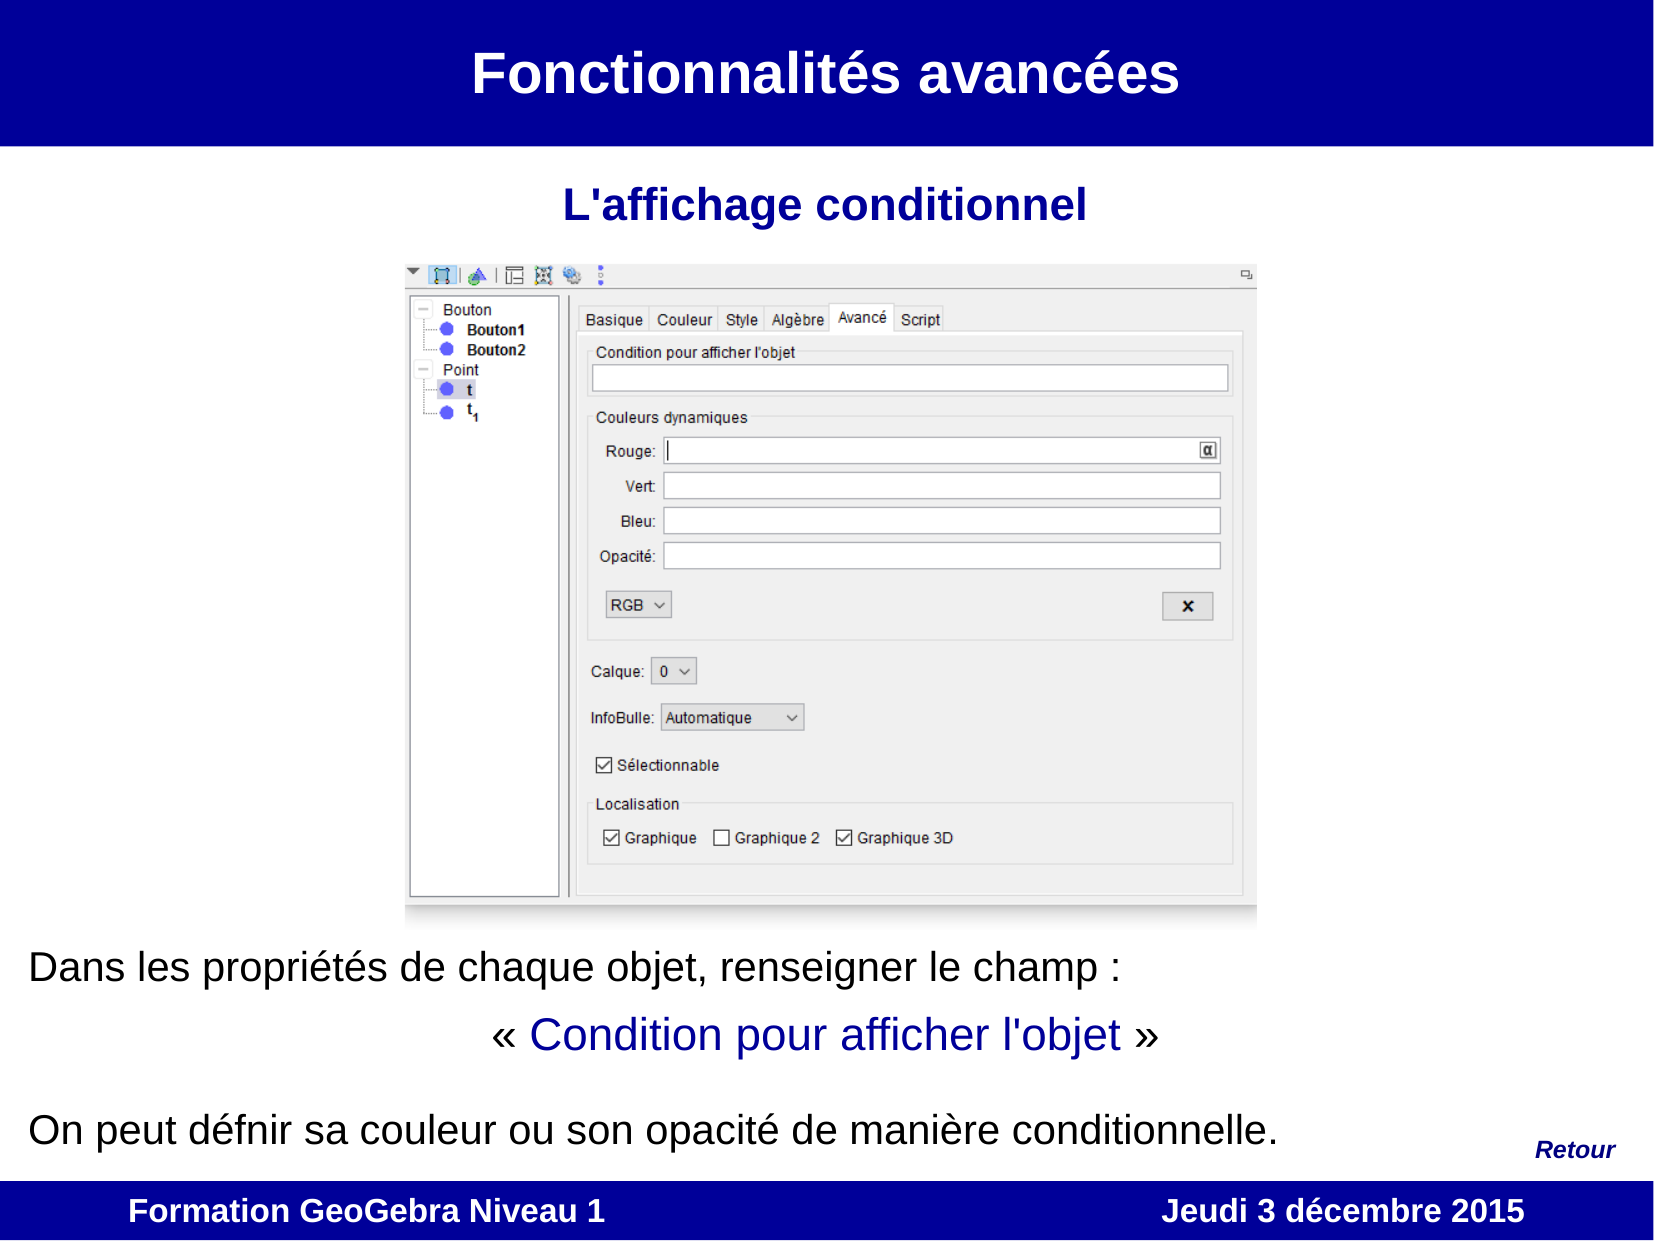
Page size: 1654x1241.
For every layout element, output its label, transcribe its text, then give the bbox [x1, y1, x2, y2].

title Fonctionnalités avancées [0, 0, 1654, 147]
text_box Formation GeoGebra Niveau 1 Jeudi 3 décembre 2015 [0, 1181, 1654, 1241]
text_box Retour [1520, 1128, 1637, 1172]
subtitle L'affichage conditionnel Dans les propriétés de chaque objet, renseigner le champ : « Condition pour afficher l'objet » On peut défnir sa couleur ou son opacité de manière conditionnelle. [28, 121, 1623, 1181]
picture [404, 255, 1257, 930]
